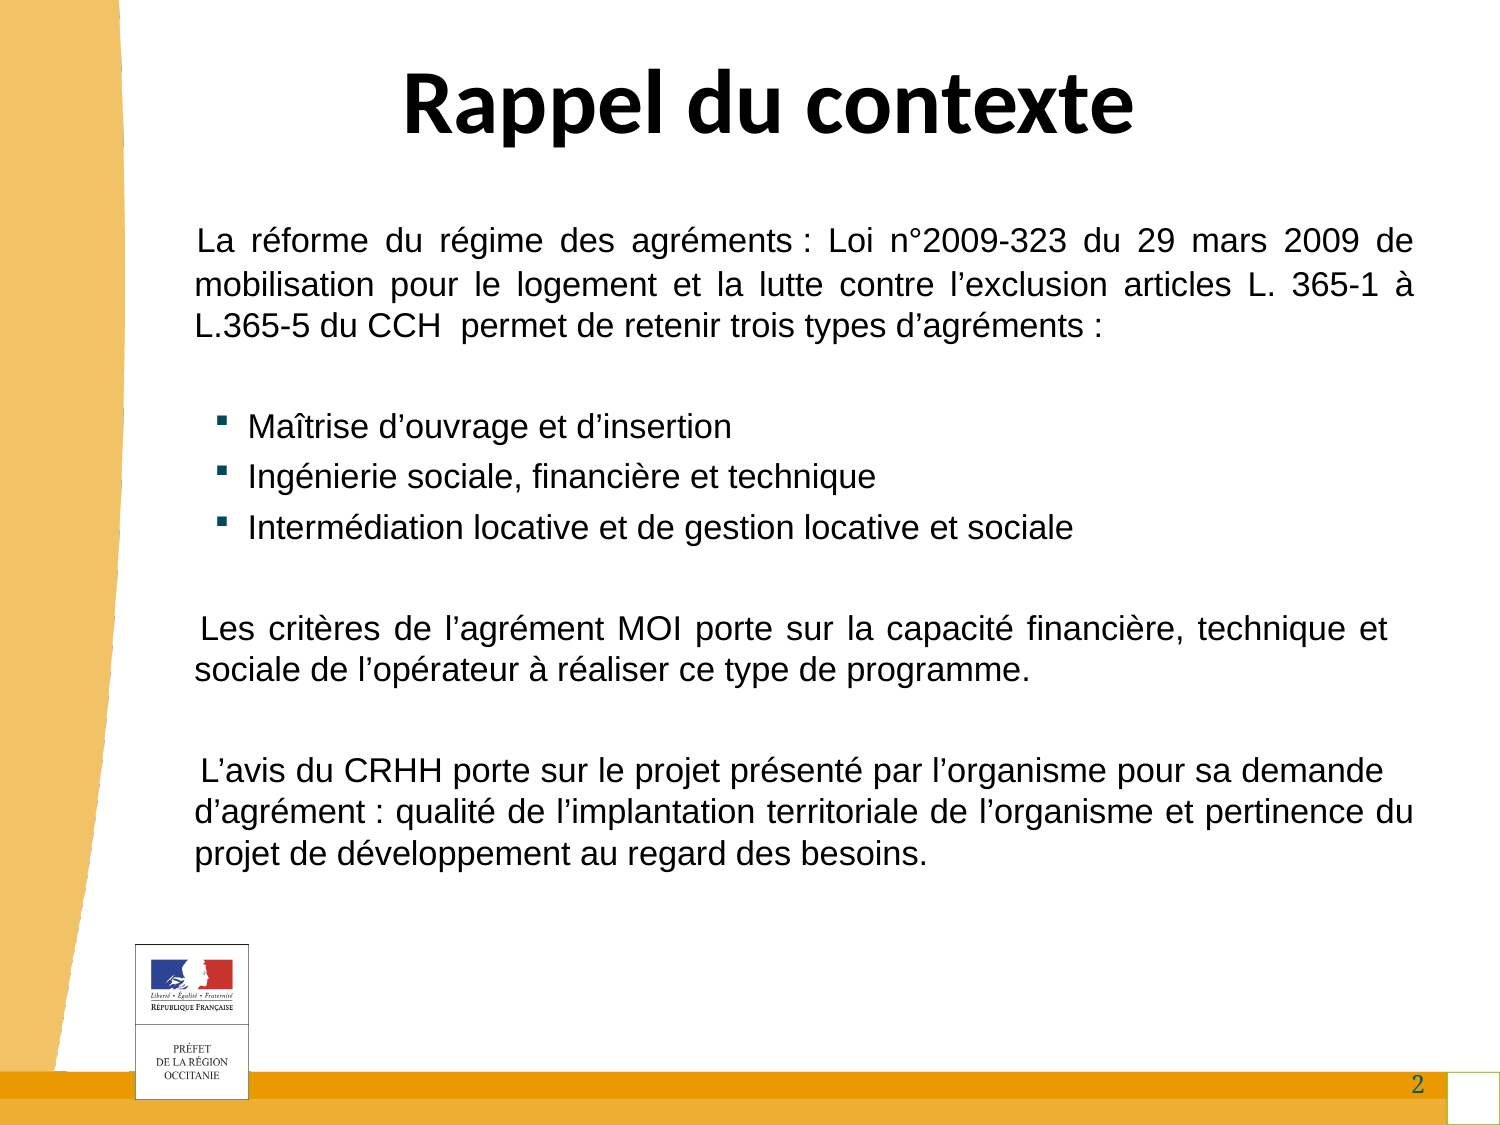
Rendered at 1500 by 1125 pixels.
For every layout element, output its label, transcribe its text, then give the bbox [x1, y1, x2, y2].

list La réforme du régime des agréments : Loi n°2009-323 du 29 mars 2009 de mobilisation pour le logement et la lutte contre l’exclusion articles L. 365-1 à L.365-5 du CCH permet de retenir trois types d’agréments : Maîtrise d’ouvrage et d’insertion Ingénierie sociale, financière et technique Intermédiation locative et de gestion locative et sociale Les critères de l’agrément MOI porte sur la capacité financière, technique et sociale de l’opérateur à réaliser ce type de programme. L’avis du CRHH porte sur le projet présenté par l’organisme pour sa demande d’agrément : qualité de l’implantation territoriale de l’organisme et pertinence du projet de développement au regard des besoins. [145, 198, 1430, 886]
title Rappel du contexte [94, 11, 1445, 152]
picture [0, 0, 1500, 1125]
slide_number <numéro> [1299, 1042, 1425, 1103]
